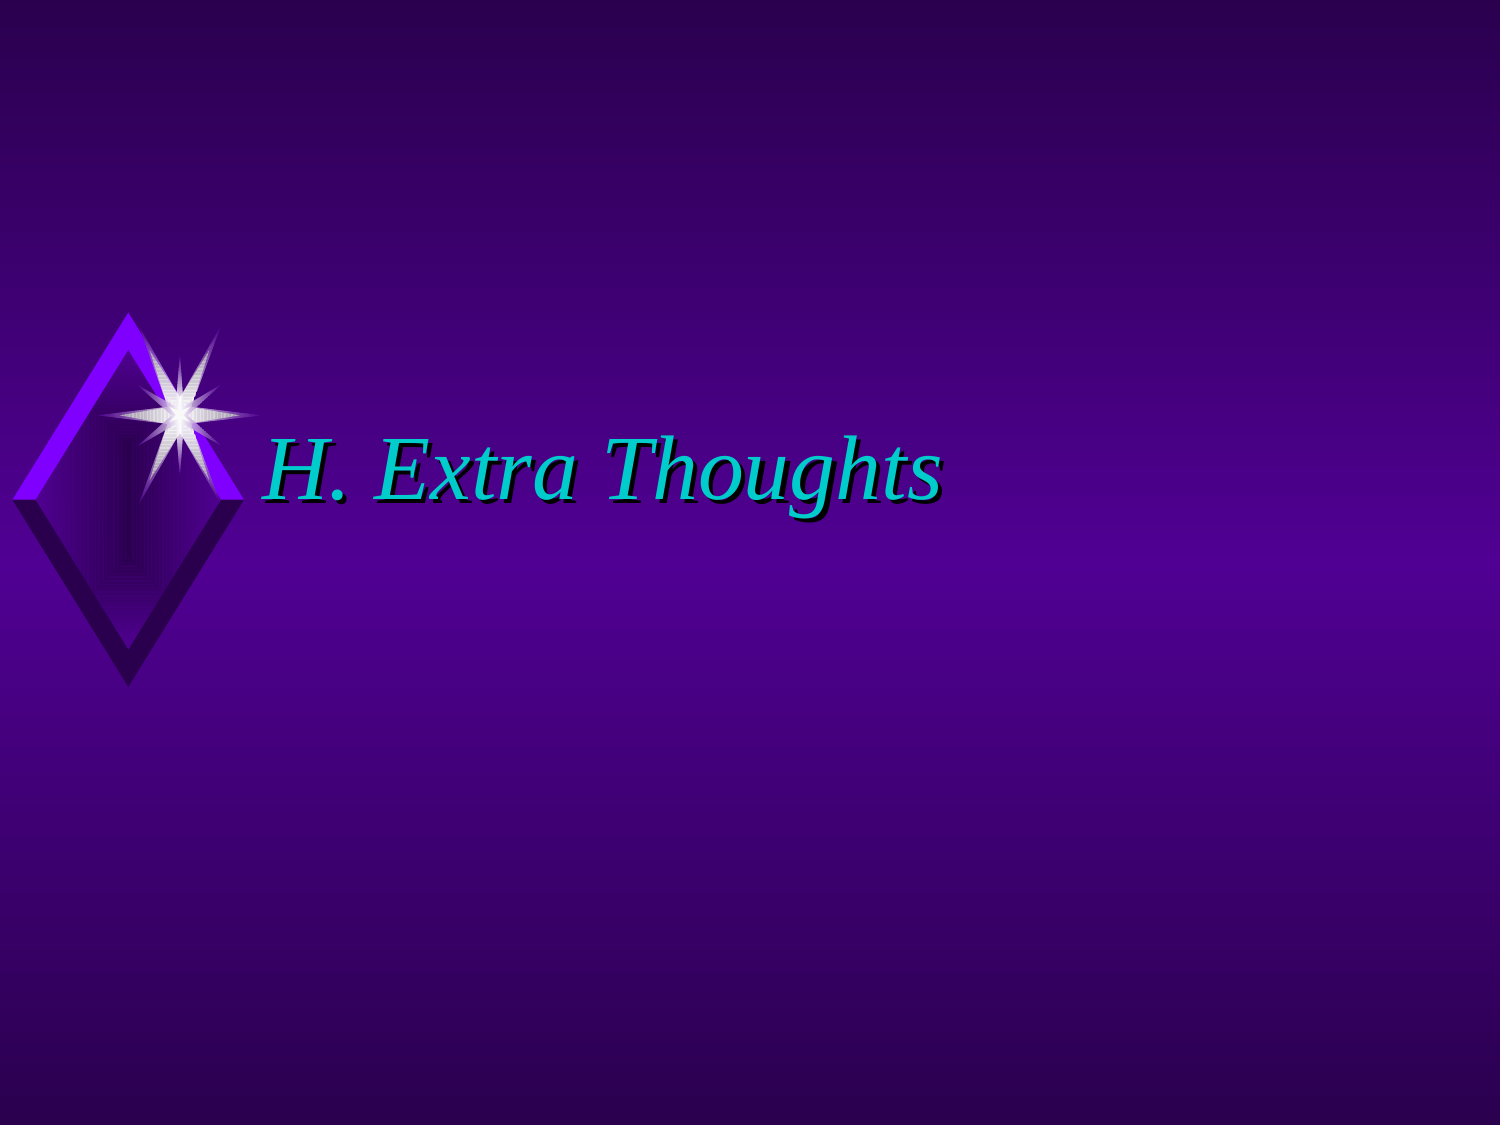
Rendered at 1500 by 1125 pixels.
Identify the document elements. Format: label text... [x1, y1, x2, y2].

title H. Extra Thoughts [262, 374, 1500, 563]
